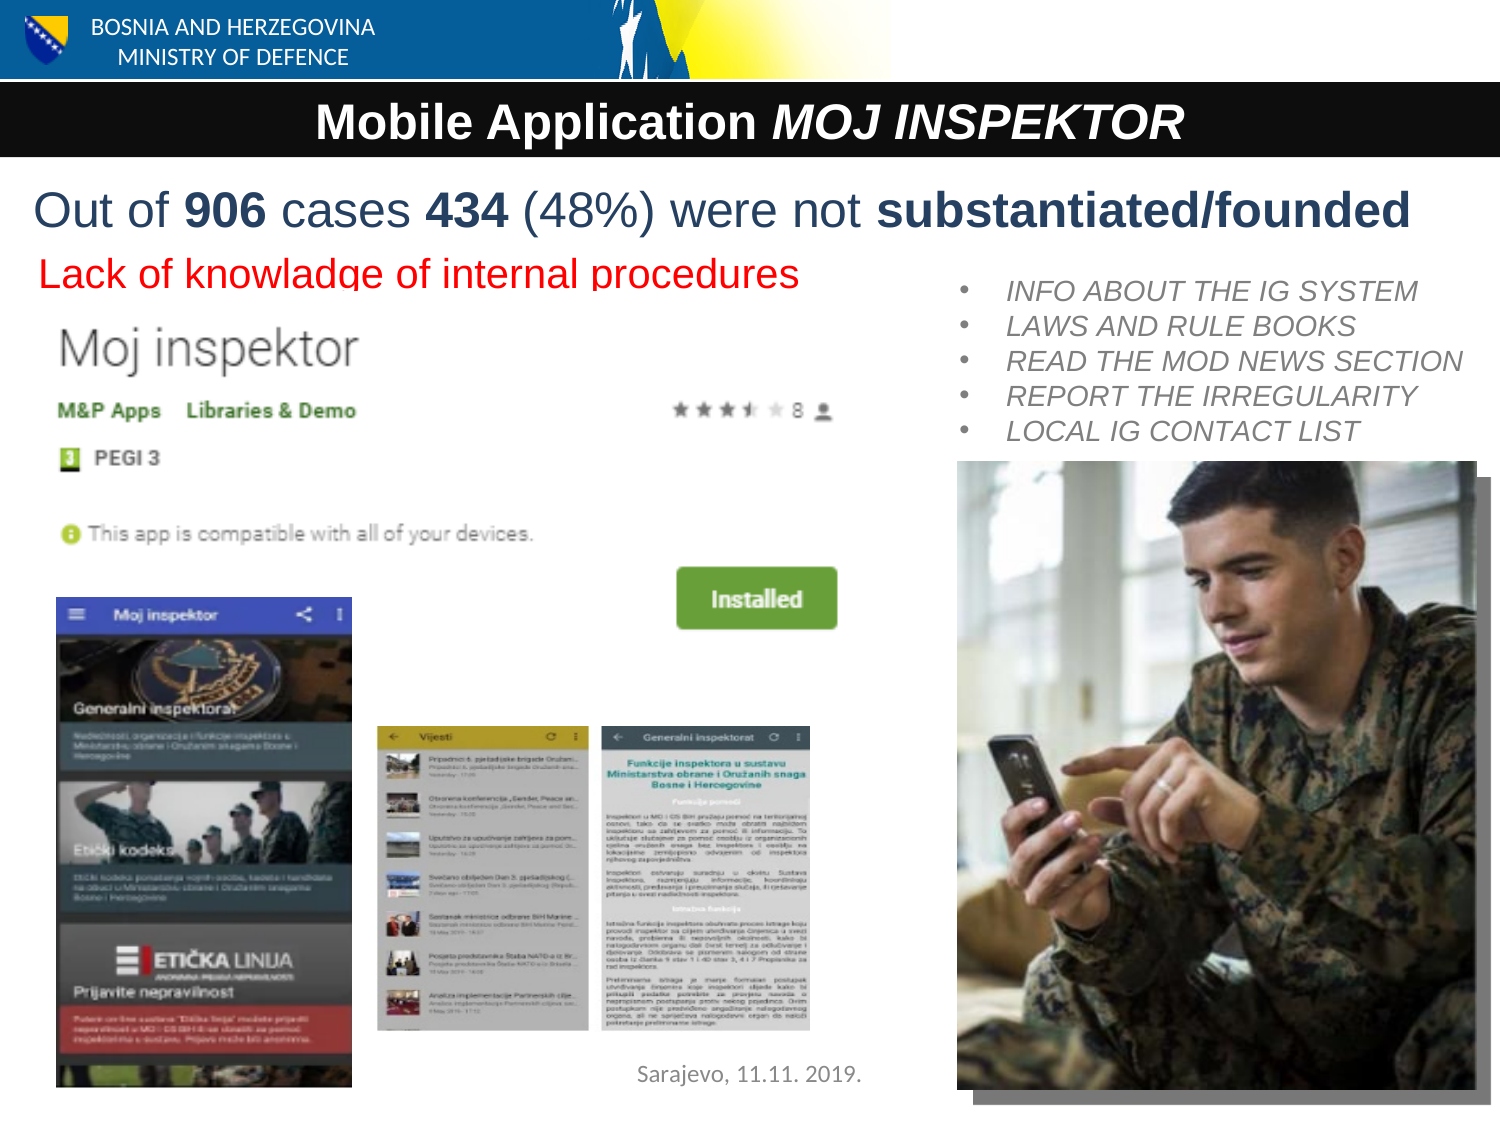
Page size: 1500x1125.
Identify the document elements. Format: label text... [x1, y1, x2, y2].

picture [0, 0, 1500, 79]
text_box Out of 906 cases 434 (48%) were not substantiated/founded [18, 170, 1465, 246]
text_box INFO ABOUT THE IG SYSTEM LAWS AND RULE BOOKS READ THE MOD NEWS SECTION REPORT THE IRREGULARITY LOCAL IG CONTACT LIST [944, 264, 1479, 490]
title Mobile Application MOJ INSPEKTOR [0, 82, 1500, 158]
text_box Sarajevo, 11.11. 2019. [512, 1042, 988, 1103]
picture [376, 726, 810, 1032]
text_box Lack of knowladge of internal procedures [23, 239, 1454, 305]
picture [23, 291, 857, 1090]
picture [957, 490, 1477, 1090]
